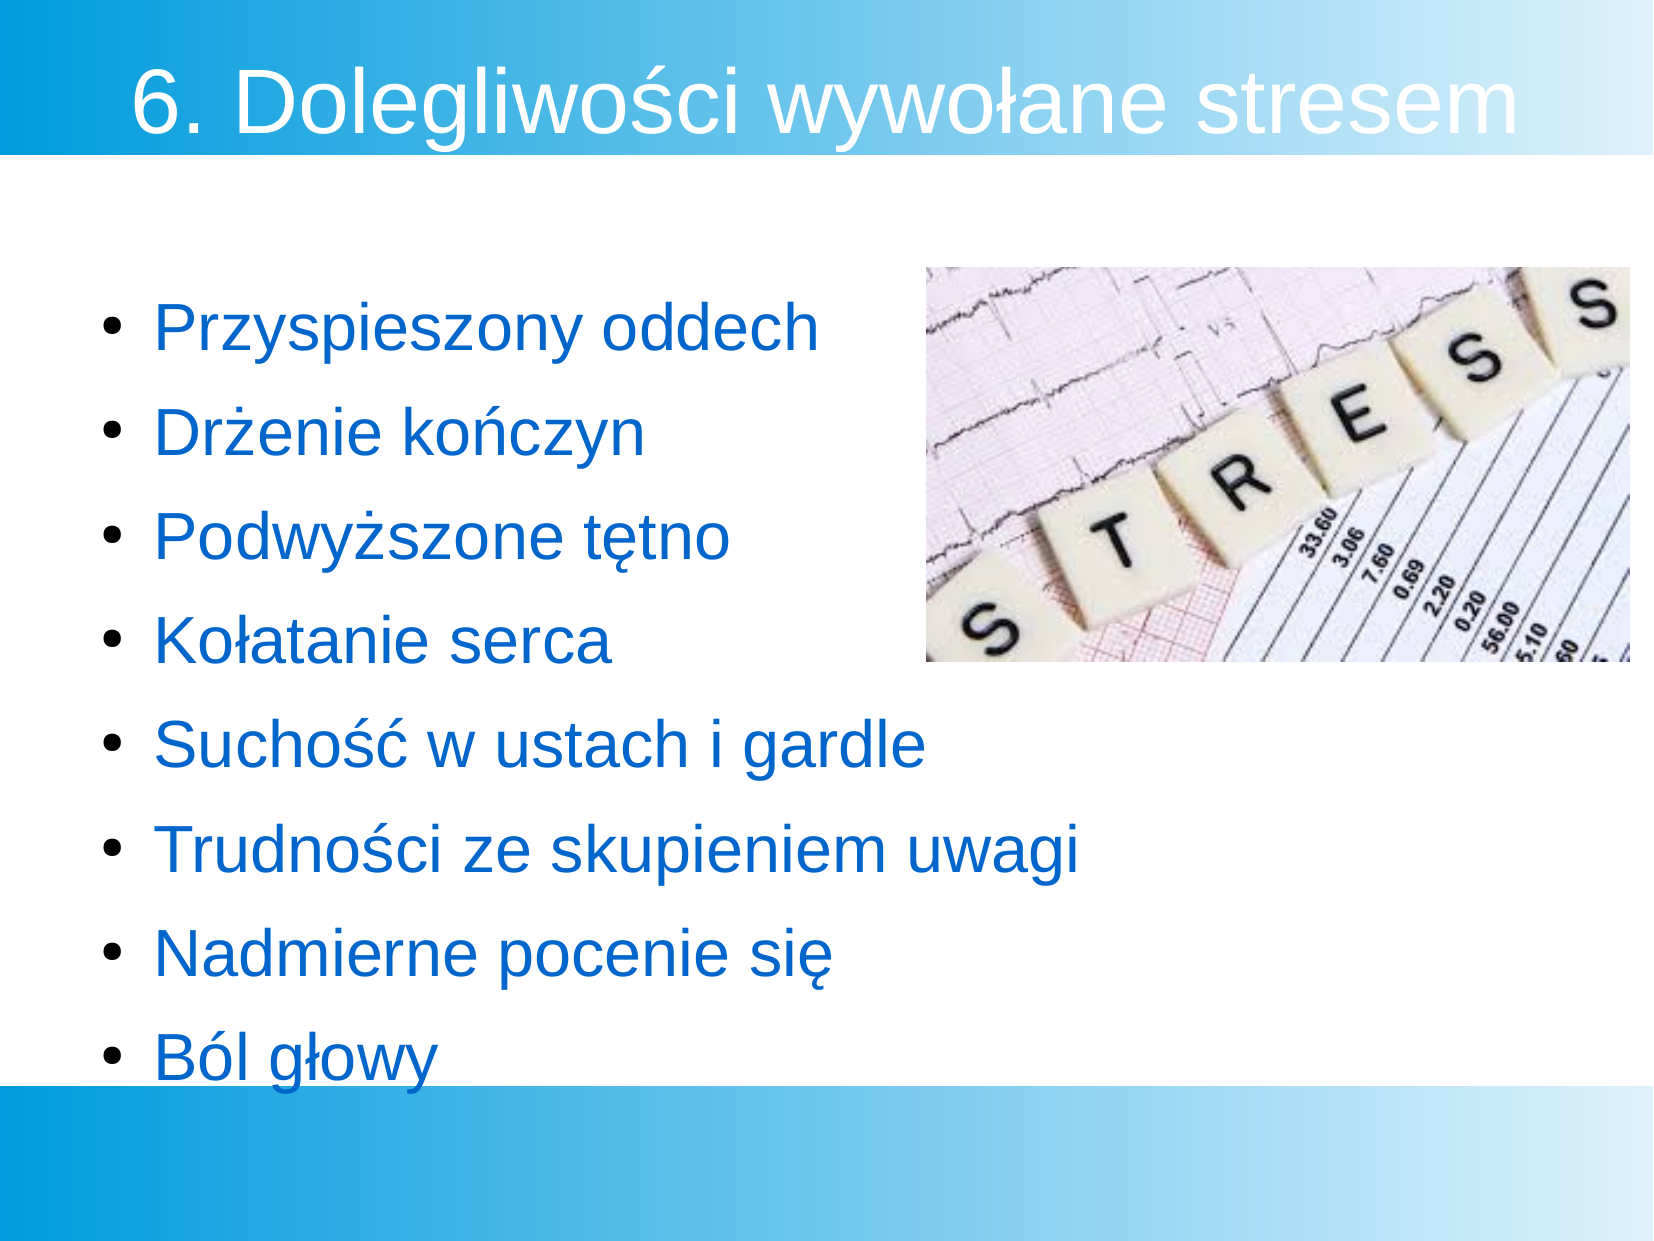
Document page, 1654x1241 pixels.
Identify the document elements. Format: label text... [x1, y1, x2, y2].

title 6. Dolegliwości wywołane stresem [82, 49, 1571, 155]
list Przyspieszony oddech Drżenie kończyn Podwyższone tętno Kołatanie serca Suchość w ustach i gardle Trudności ze skupieniem uwagi Nadmierne pocenie się Ból głowy [82, 290, 1571, 1010]
picture [926, 267, 1630, 662]
